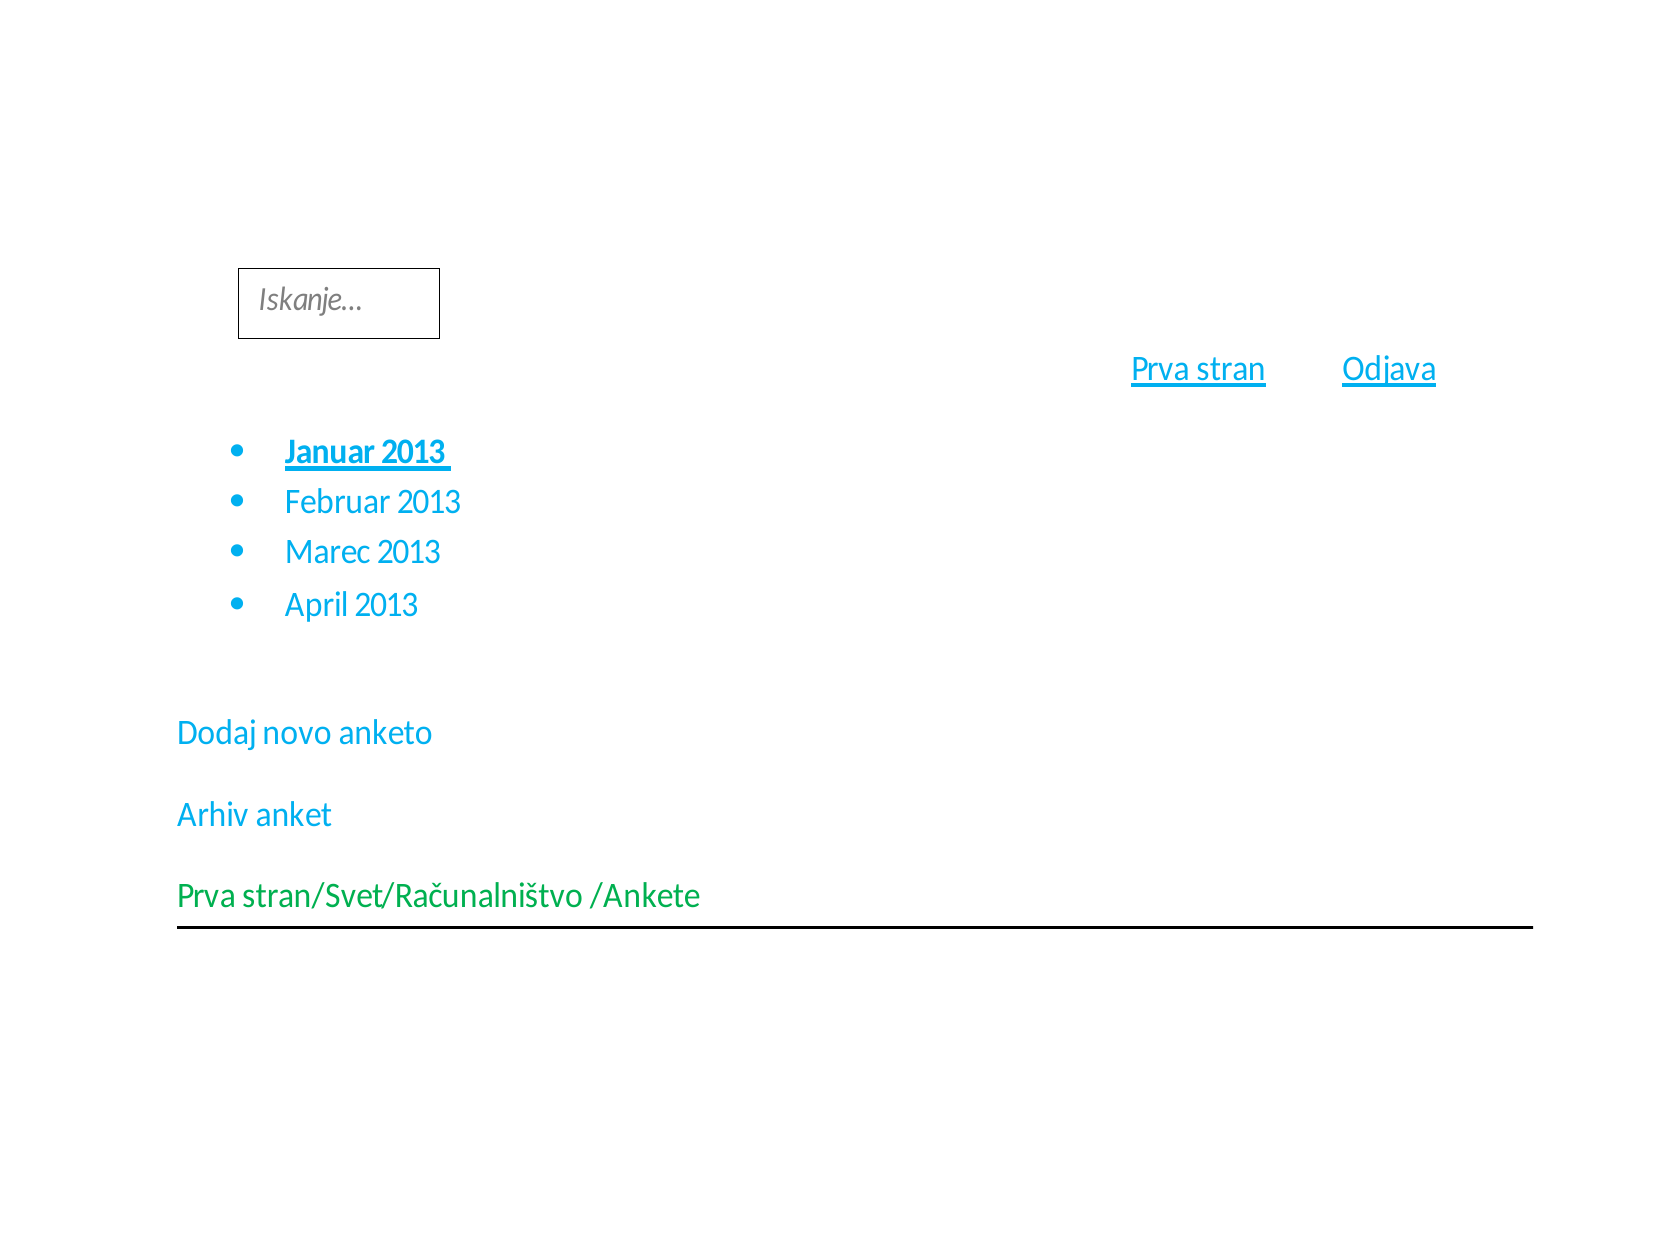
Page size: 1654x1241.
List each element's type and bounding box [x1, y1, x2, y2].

picture [177, 265, 1536, 961]
